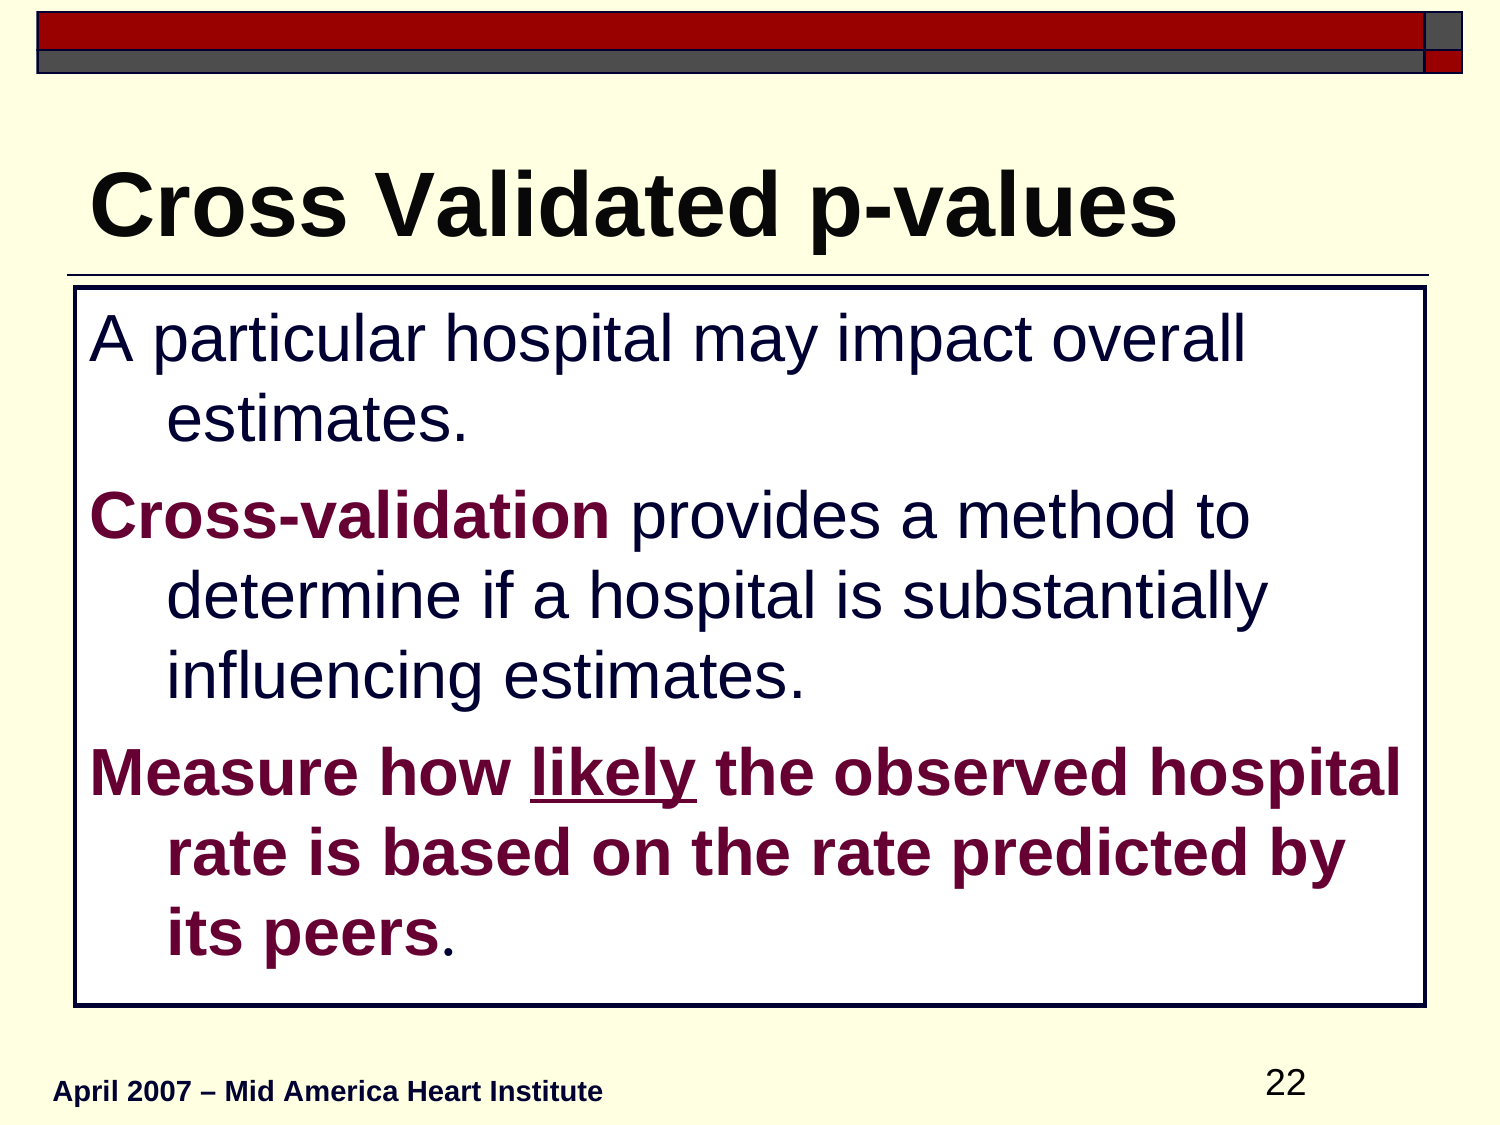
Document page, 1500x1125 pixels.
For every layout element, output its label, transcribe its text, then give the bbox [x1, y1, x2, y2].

list A particular hospital may impact overall estimates. Cross-validation provides a method to determine if a hospital is substantially influencing estimates. Measure how likely the observed hospital rate is based on the rate predicted by its peers. [75, 287, 1426, 1006]
title Cross Validated p-values [75, 87, 1426, 263]
